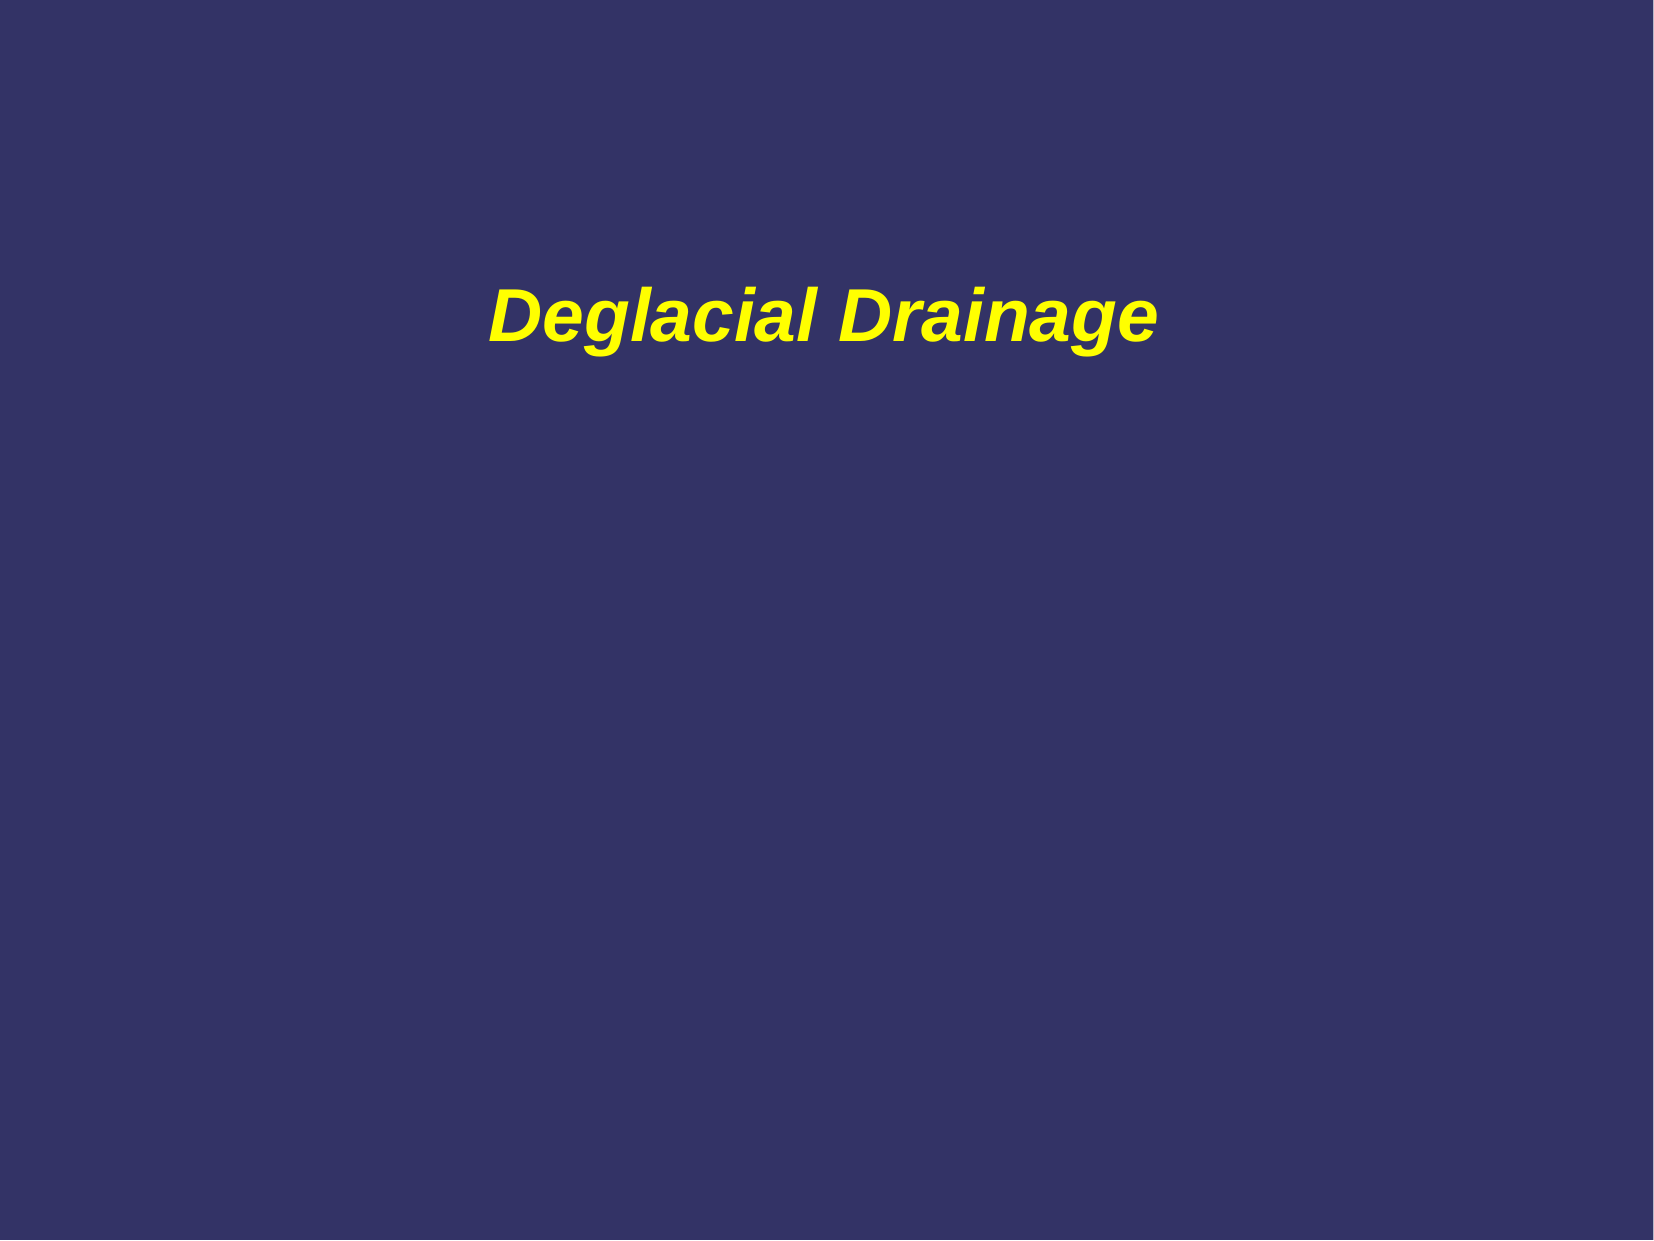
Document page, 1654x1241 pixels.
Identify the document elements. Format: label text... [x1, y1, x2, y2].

title Deglacial Drainage [118, 213, 1530, 414]
